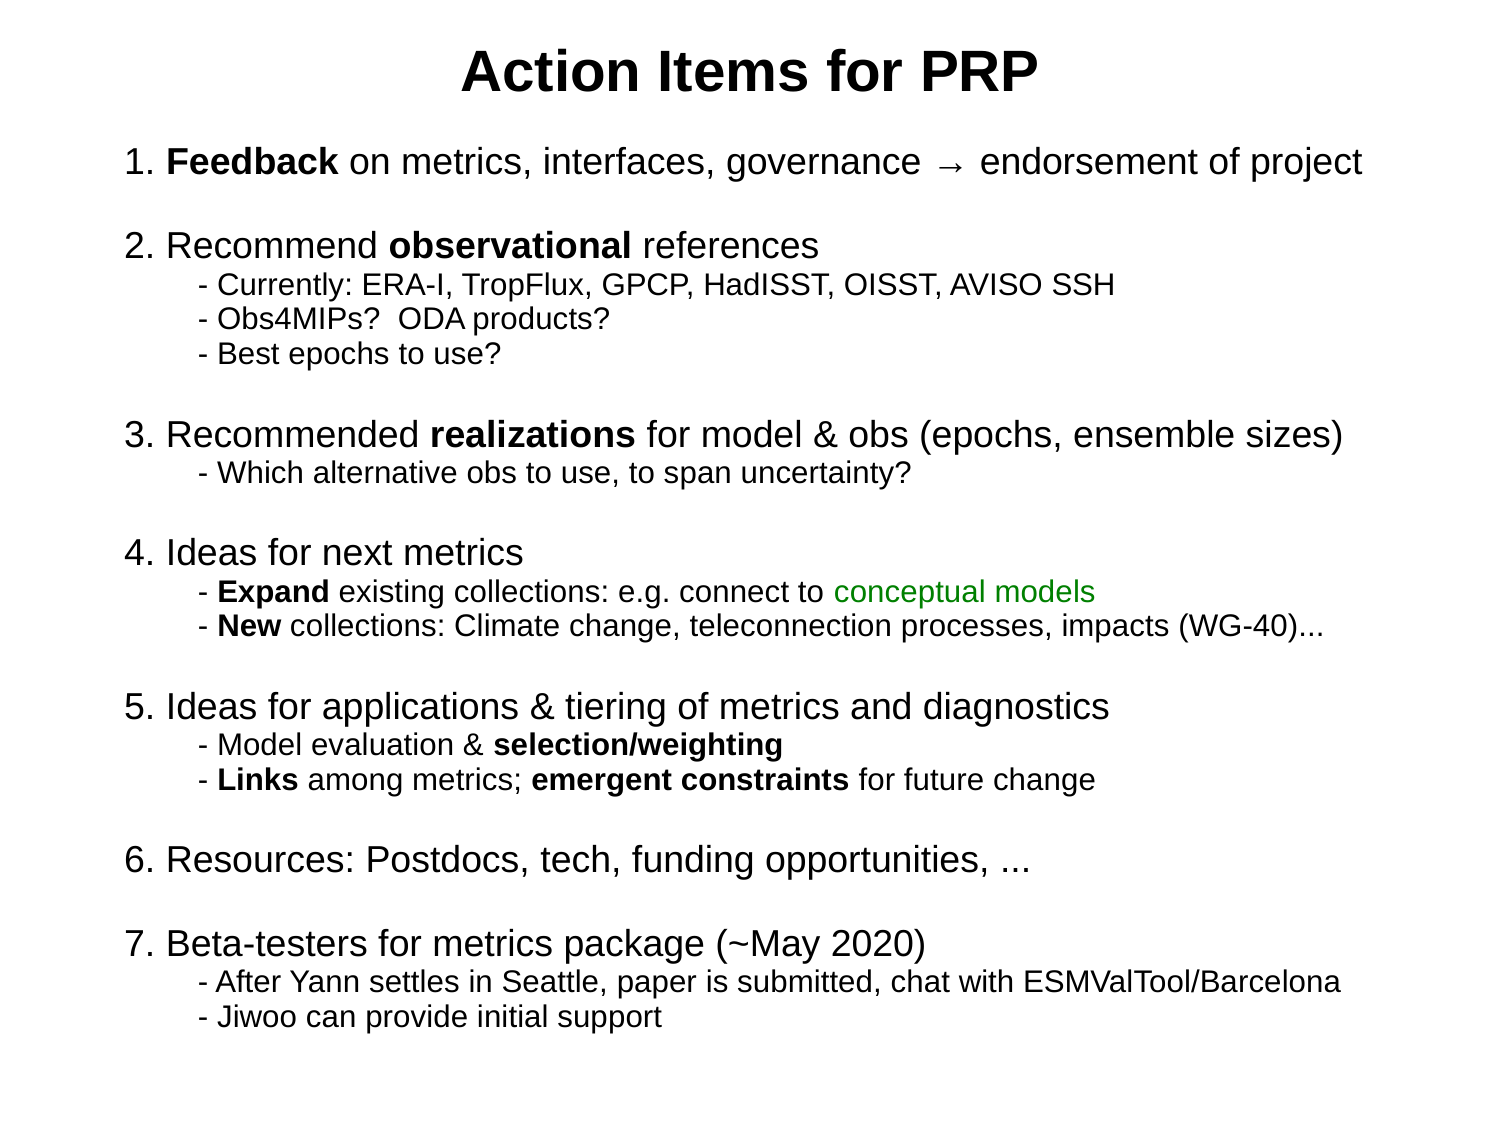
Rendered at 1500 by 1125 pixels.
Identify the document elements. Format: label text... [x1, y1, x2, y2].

text_box 1. Feedback on metrics, interfaces, governance → endorsement of project 2. Recommend observational references - Currently: ERA-I, TropFlux, GPCP, HadISST, OISST, AVISO SSH - Obs4MIPs? ODA products? - Best epochs to use? 3. Recommended realizations for model & obs (epochs, ensemble sizes) - Which alternative obs to use, to span uncertainty? 4. Ideas for next metrics - Expand existing collections: e.g. connect to conceptual models - New collections: Climate change, teleconnection processes, impacts (WG-40)... 5. Ideas for applications & tiering of metrics and diagnostics - Model evaluation & selection/weighting - Links among metrics; emergent constraints for future change 6. Resources: Postdocs, tech, funding opportunities, ... 7. Beta-testers for metrics package (~May 2020) - After Yann settles in Seattle, paper is submitted, chat with ESMValTool/Barcelona - Jiwoo can provide initial support [109, 133, 1455, 1042]
title Action Items for PRP [25, 25, 1476, 111]
